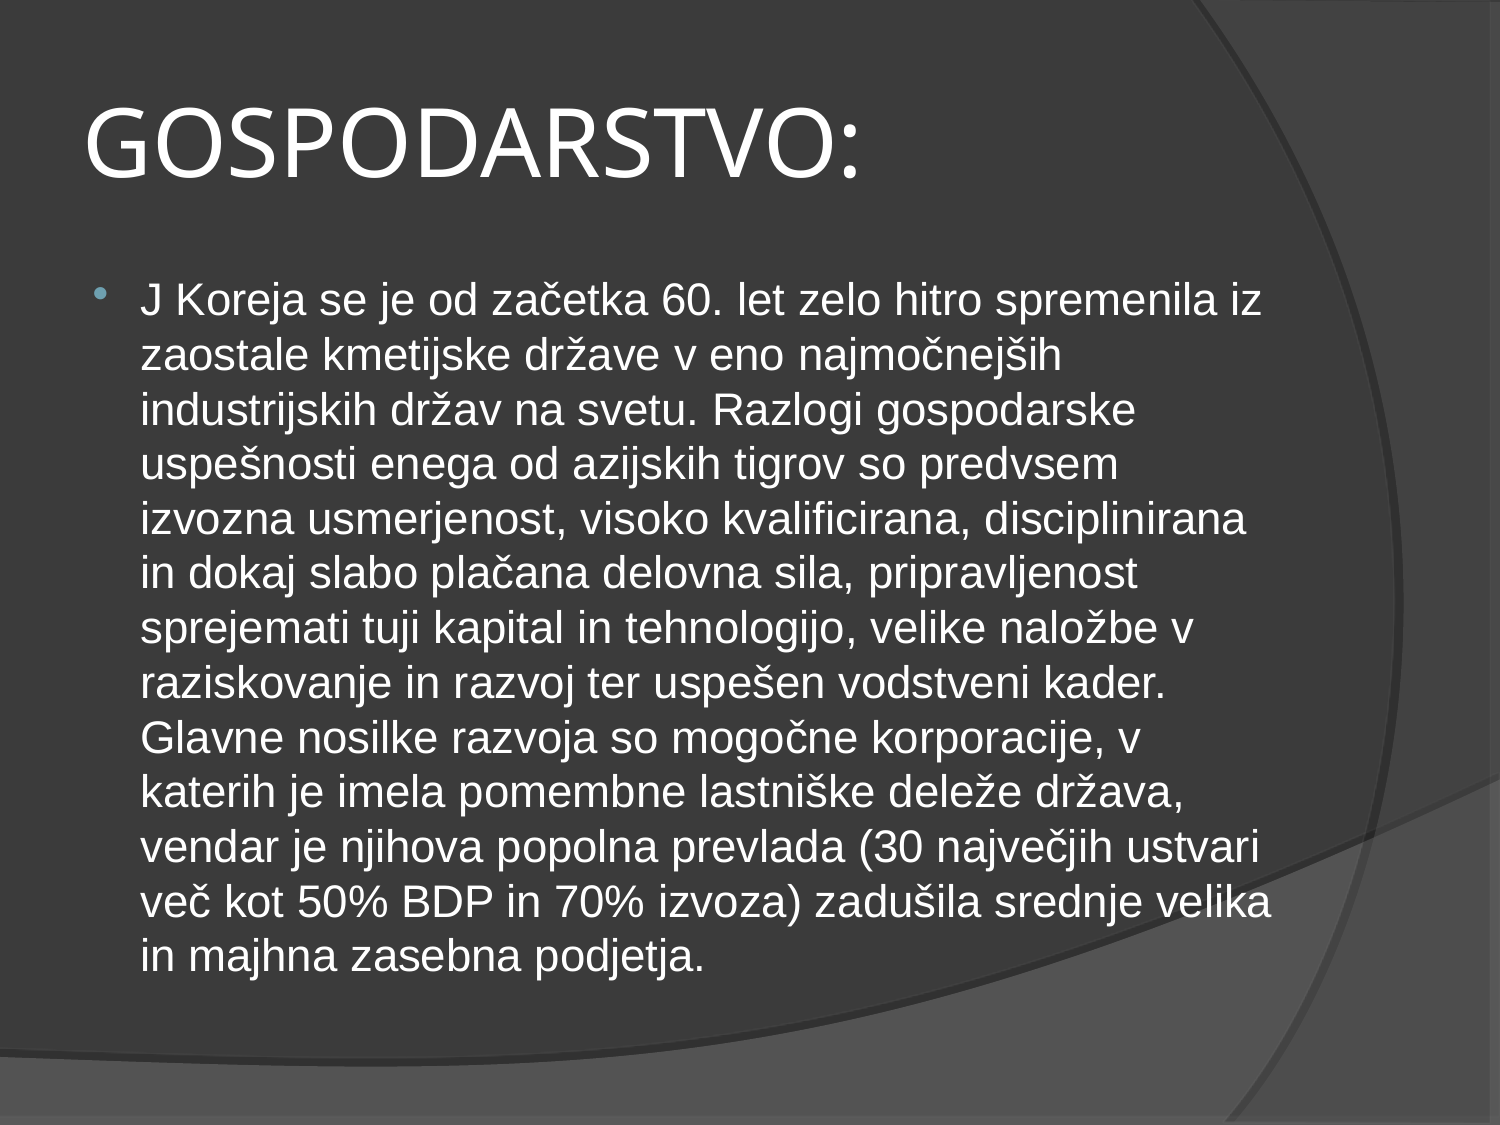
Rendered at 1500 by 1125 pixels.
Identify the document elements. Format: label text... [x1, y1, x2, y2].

list J Koreja se je od začetka 60. let zelo hitro spremenila iz zaostale kmetijske države v eno najmočnejših industrijskih držav na svetu. Razlogi gospodarske uspešnosti enega od azijskih tigrov so predvsem izvozna usmerjenost, visoko kvalificirana, disciplinirana in dokaj slabo plačana delovna sila, pripravljenost sprejemati tuji kapital in tehnologijo, velike naložbe v raziskovanje in razvoj ter uspešen vodstveni kader. Glavne nosilke razvoja so mogočne korporacije, v katerih je imela pomembne lastniške deleže država, vendar je njihova popolna prevlada (30 največjih ustvari več kot 50% BDP in 70% izvoza) zadušila srednje velika in majhna zasebna podjetja. [75, 262, 1300, 1005]
title GOSPODARSTVO: [75, 45, 1300, 233]
